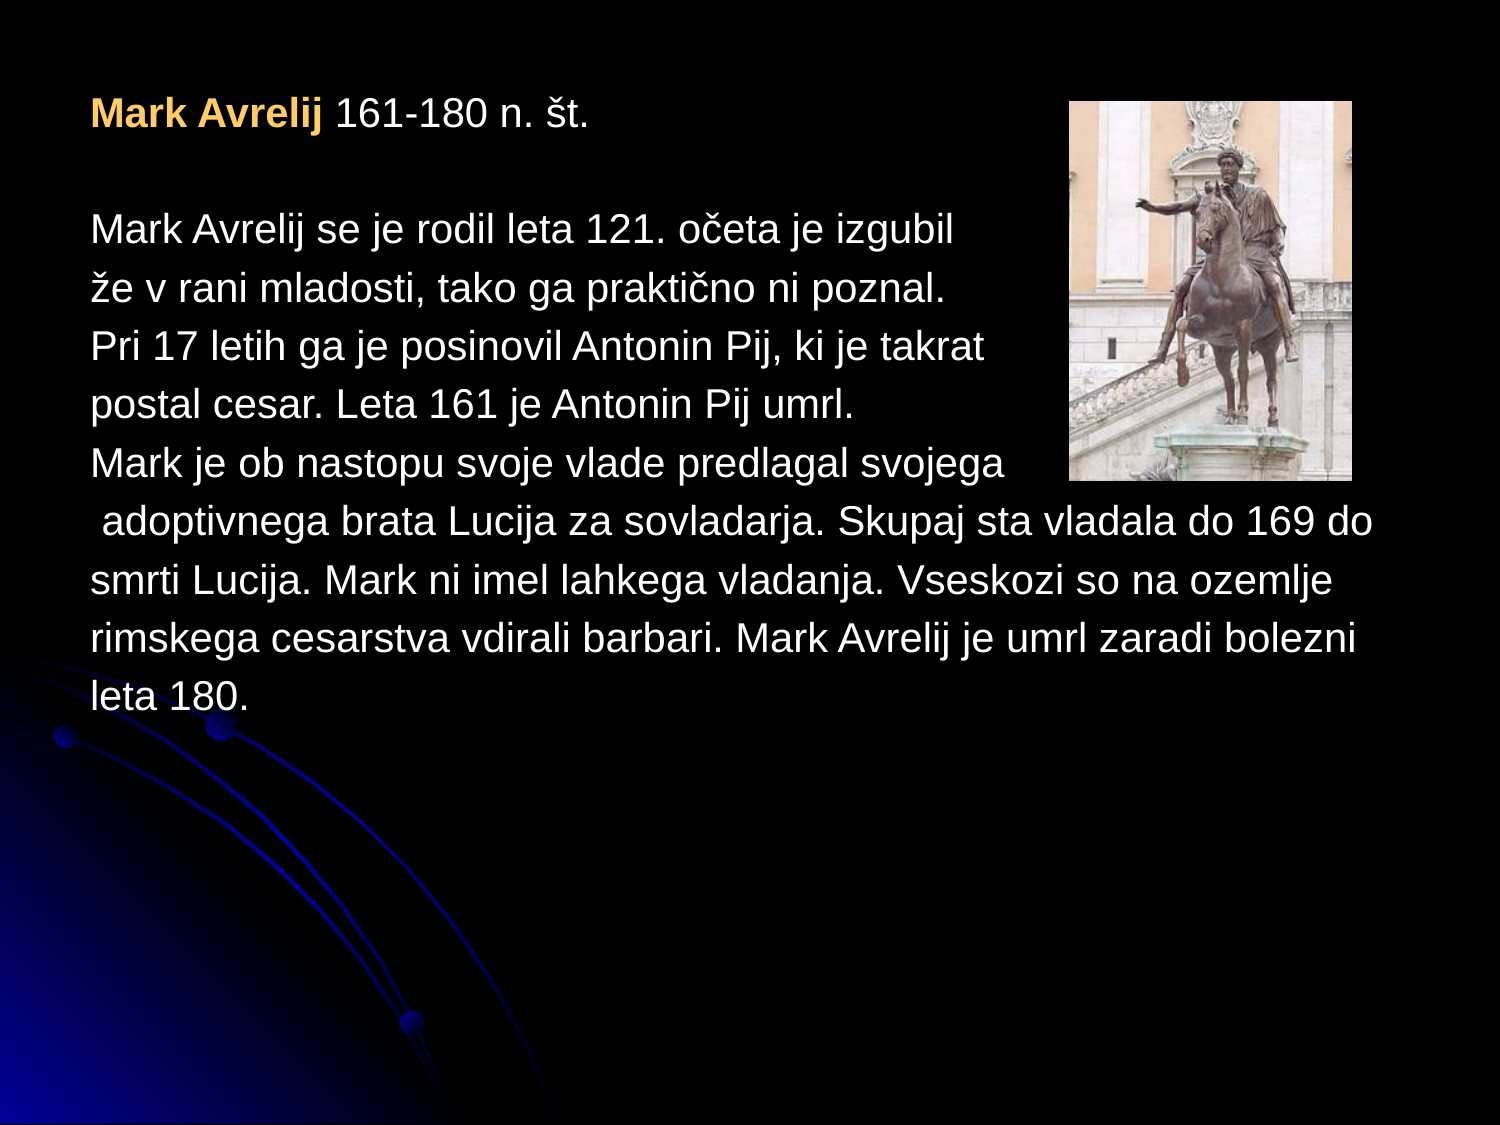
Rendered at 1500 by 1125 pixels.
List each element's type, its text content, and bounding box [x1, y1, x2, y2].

picture [1069, 101, 1352, 481]
list Mark Avrelij 161-180 n. št. Mark Avrelij se je rodil leta 121. očeta je izgubil že v rani mladosti, tako ga praktično ni poznal. Pri 17 letih ga je posinovil Antonin Pij, ki je takrat postal cesar. Leta 161 je Antonin Pij umrl. Mark je ob nastopu svoje vlade predlagal svojega adoptivnega brata Lucija za sovladarja. Skupaj sta vladala do 169 do smrti Lucija. Mark ni imel lahkega vladanja. Vseskozi so na ozemlje rimskega cesarstva vdirali barbari. Mark Avrelij je umrl zaradi bolezni leta 180. [75, 78, 1425, 1006]
